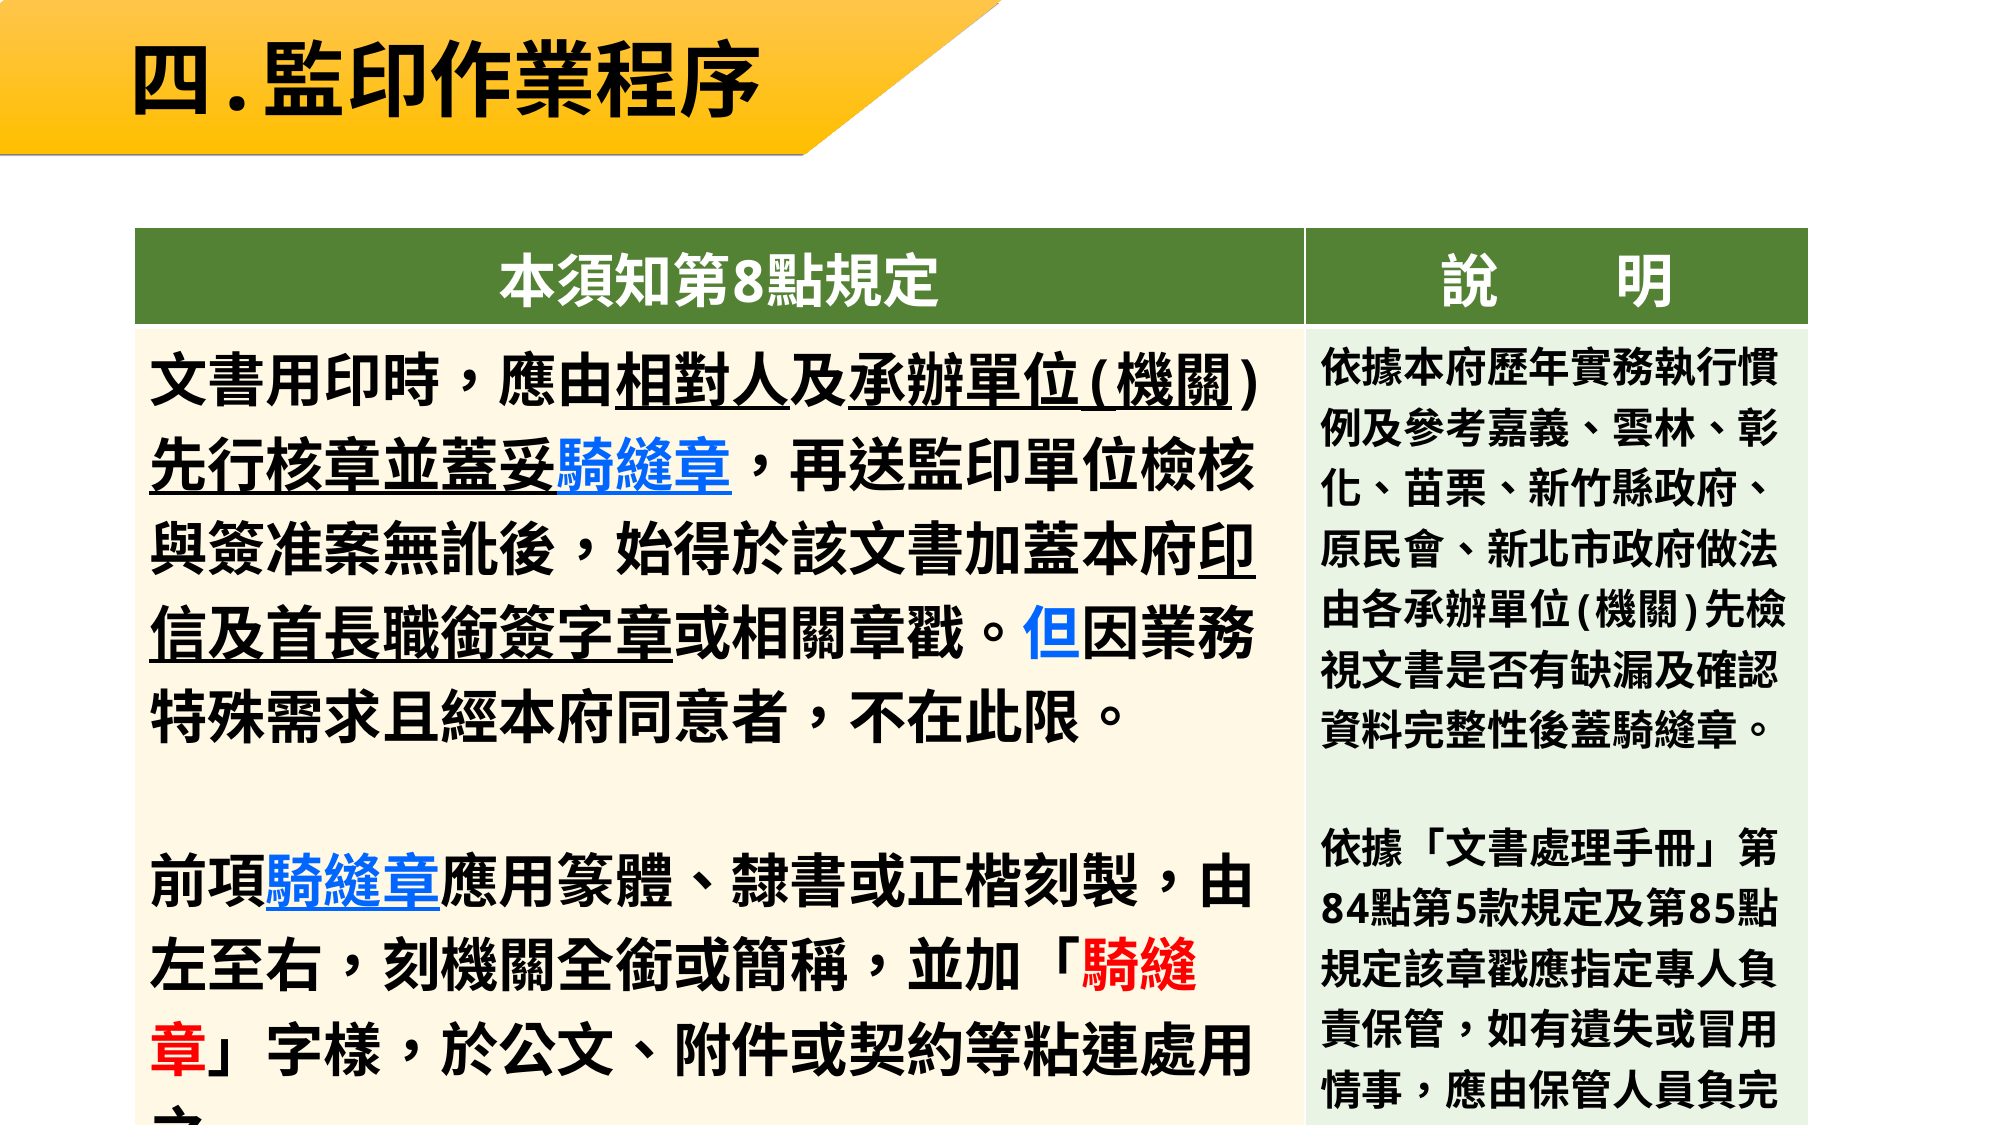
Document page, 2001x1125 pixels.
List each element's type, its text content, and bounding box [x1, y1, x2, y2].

text_box 四.監印作業程序 [0, 0, 1002, 155]
table_header 說 明 [1306, 228, 1808, 324]
table_header 本須知第8點規定 [135, 228, 1304, 324]
table_cell 文書用印時，應由相對人及承辦單位(機關)先行核章並蓋妥騎縫章，再送監印單位檢核與簽准案無訛後，始得於該文書加蓋本府印信及首長職銜簽字章或相關章戳。但因業務特殊需求且經本府同意者，不在此限。 前項騎縫章應用篆體、隸書或正楷刻製，由左至右，刻機關全銜或簡稱，並加「騎縫章」字樣，於公文、附件或契約等粘連處用之 [135, 329, 1304, 1125]
table_cell 依據本府歷年實務執行慣例及參考嘉義、雲林、彰化、苗栗、新竹縣政府、原民會、新北市政府做法由各承辦單位(機關)先檢視文書是否有缺漏及確認資料完整性後蓋騎縫章。 依據「文書處理手冊」第84點第5款規定及第85點規定該章戳應指定專人負責保管，如有遺失或冒用情事，應由保管人員負完全責任。 [1306, 329, 1808, 1125]
